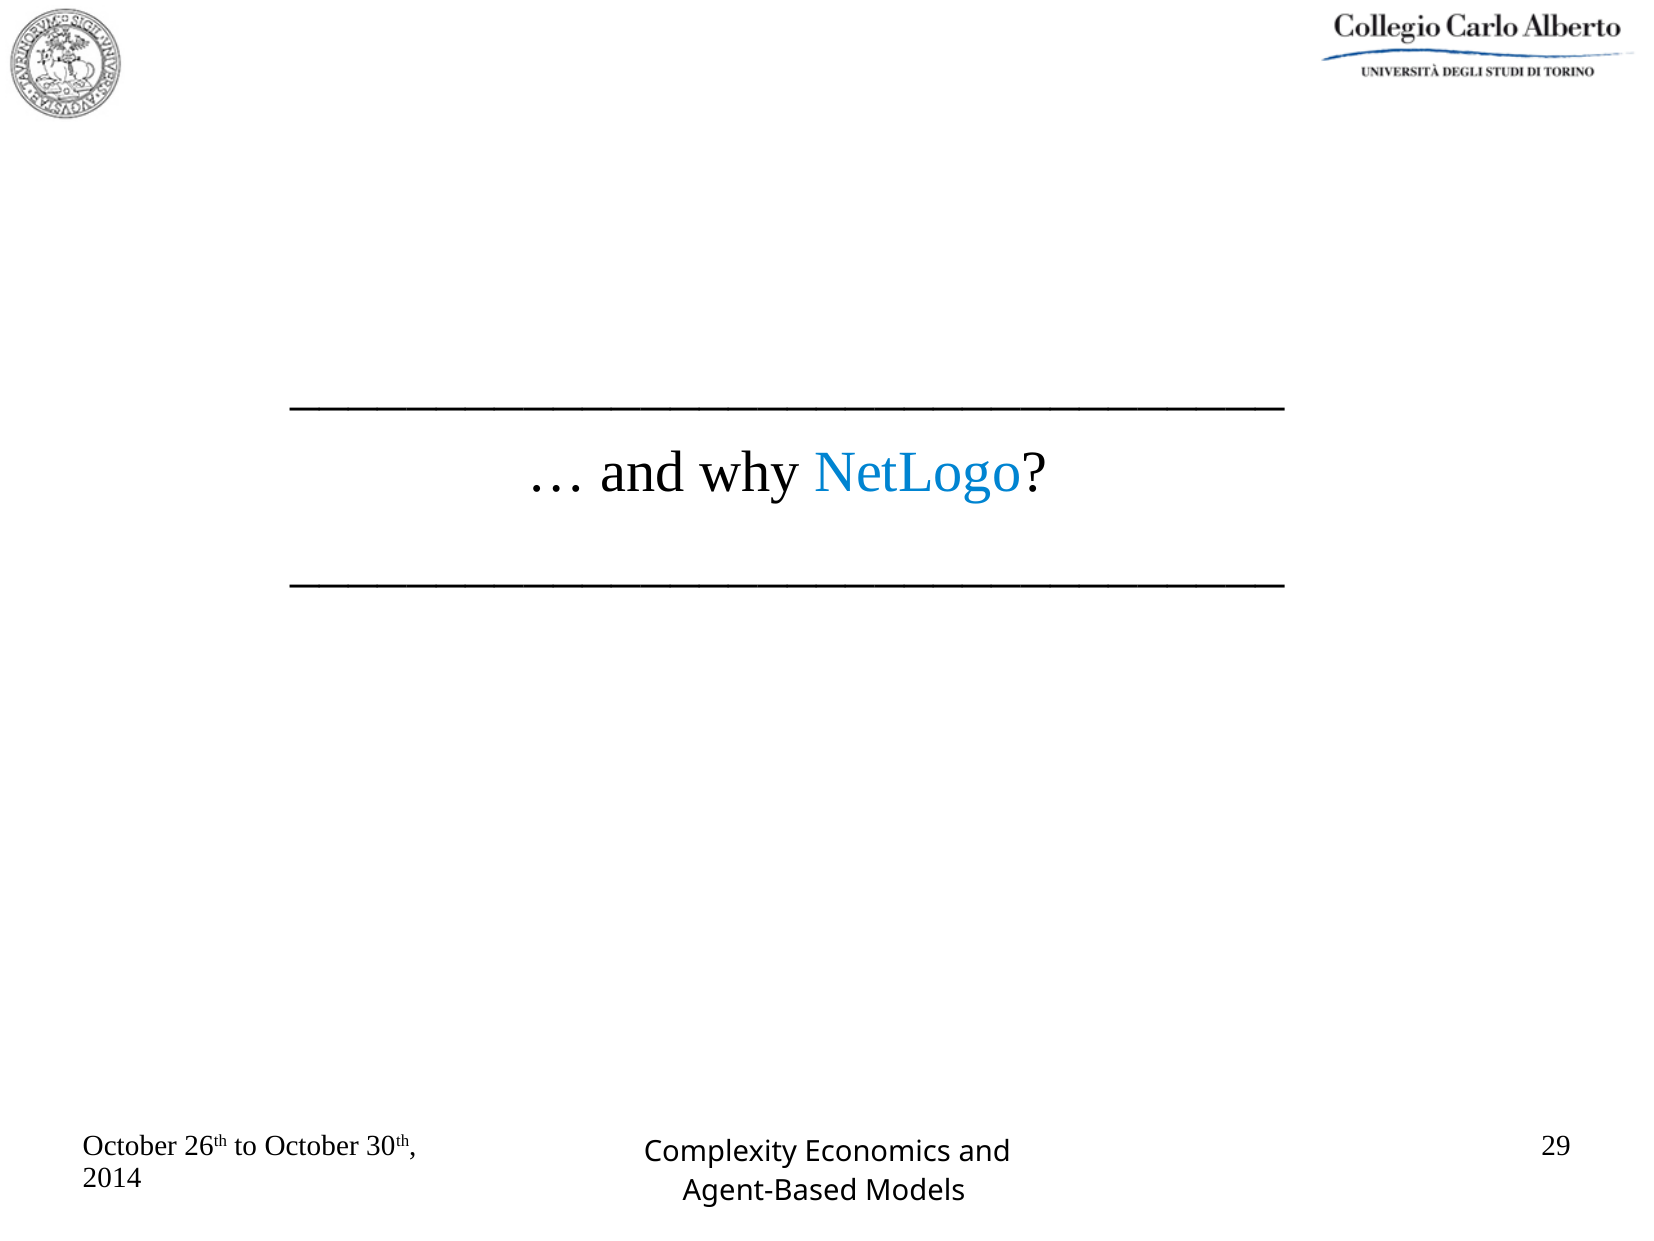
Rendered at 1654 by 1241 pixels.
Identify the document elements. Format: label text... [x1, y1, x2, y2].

text_box __________________________________ … and why NetLogo? __________________________________ [262, 337, 1313, 717]
picture [1312, 0, 1645, 92]
picture [5, 5, 125, 122]
